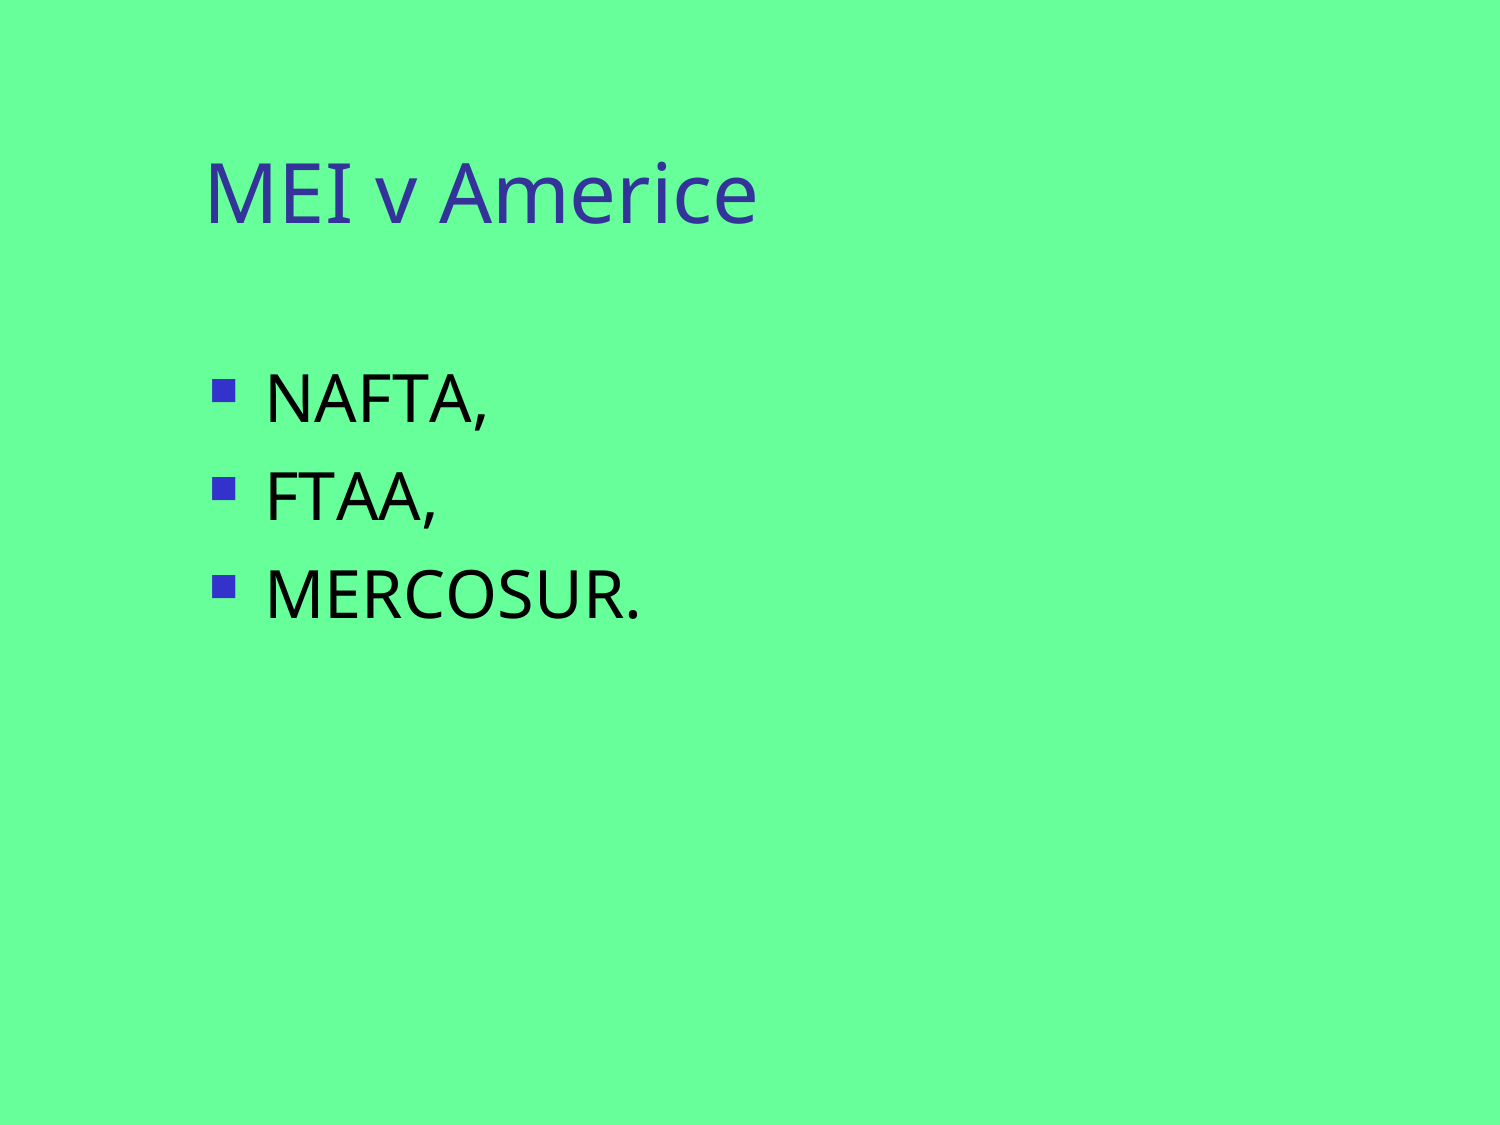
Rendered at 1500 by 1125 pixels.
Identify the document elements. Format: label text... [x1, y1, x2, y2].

title MEI v Americe [188, 7, 1468, 248]
list NAFTA, FTAA, MERCOSUR. [193, 348, 1469, 1024]
